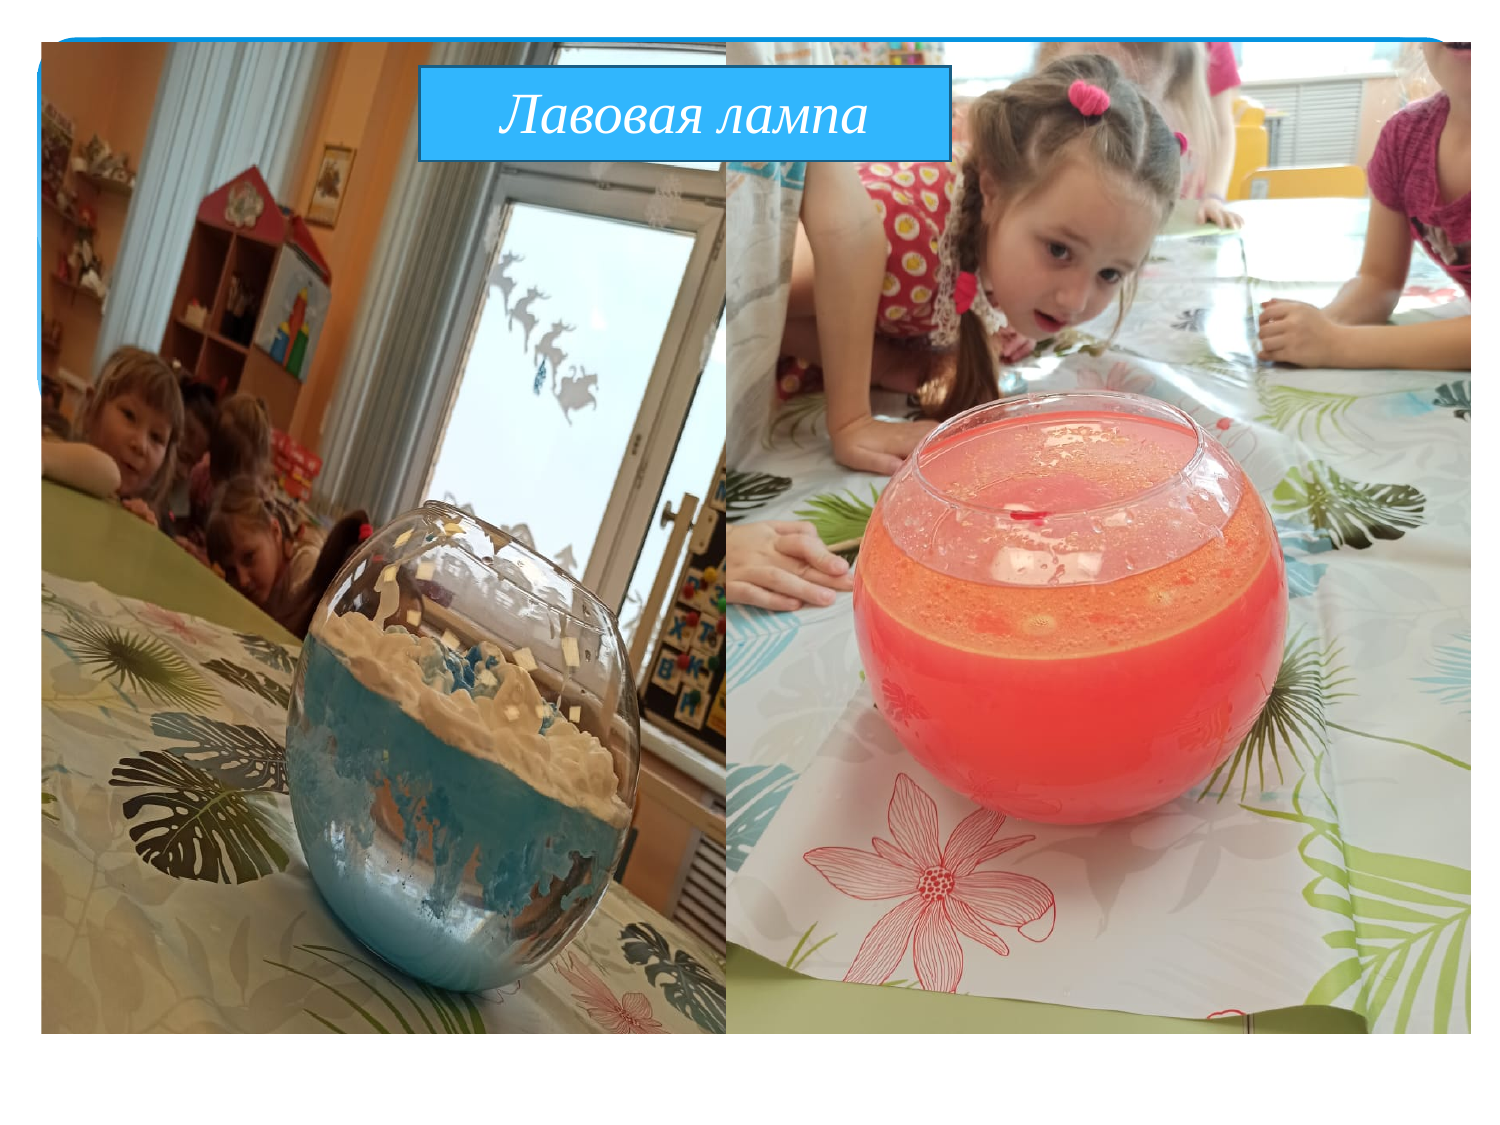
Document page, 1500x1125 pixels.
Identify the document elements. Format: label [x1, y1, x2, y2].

picture [40, 41, 1471, 1034]
